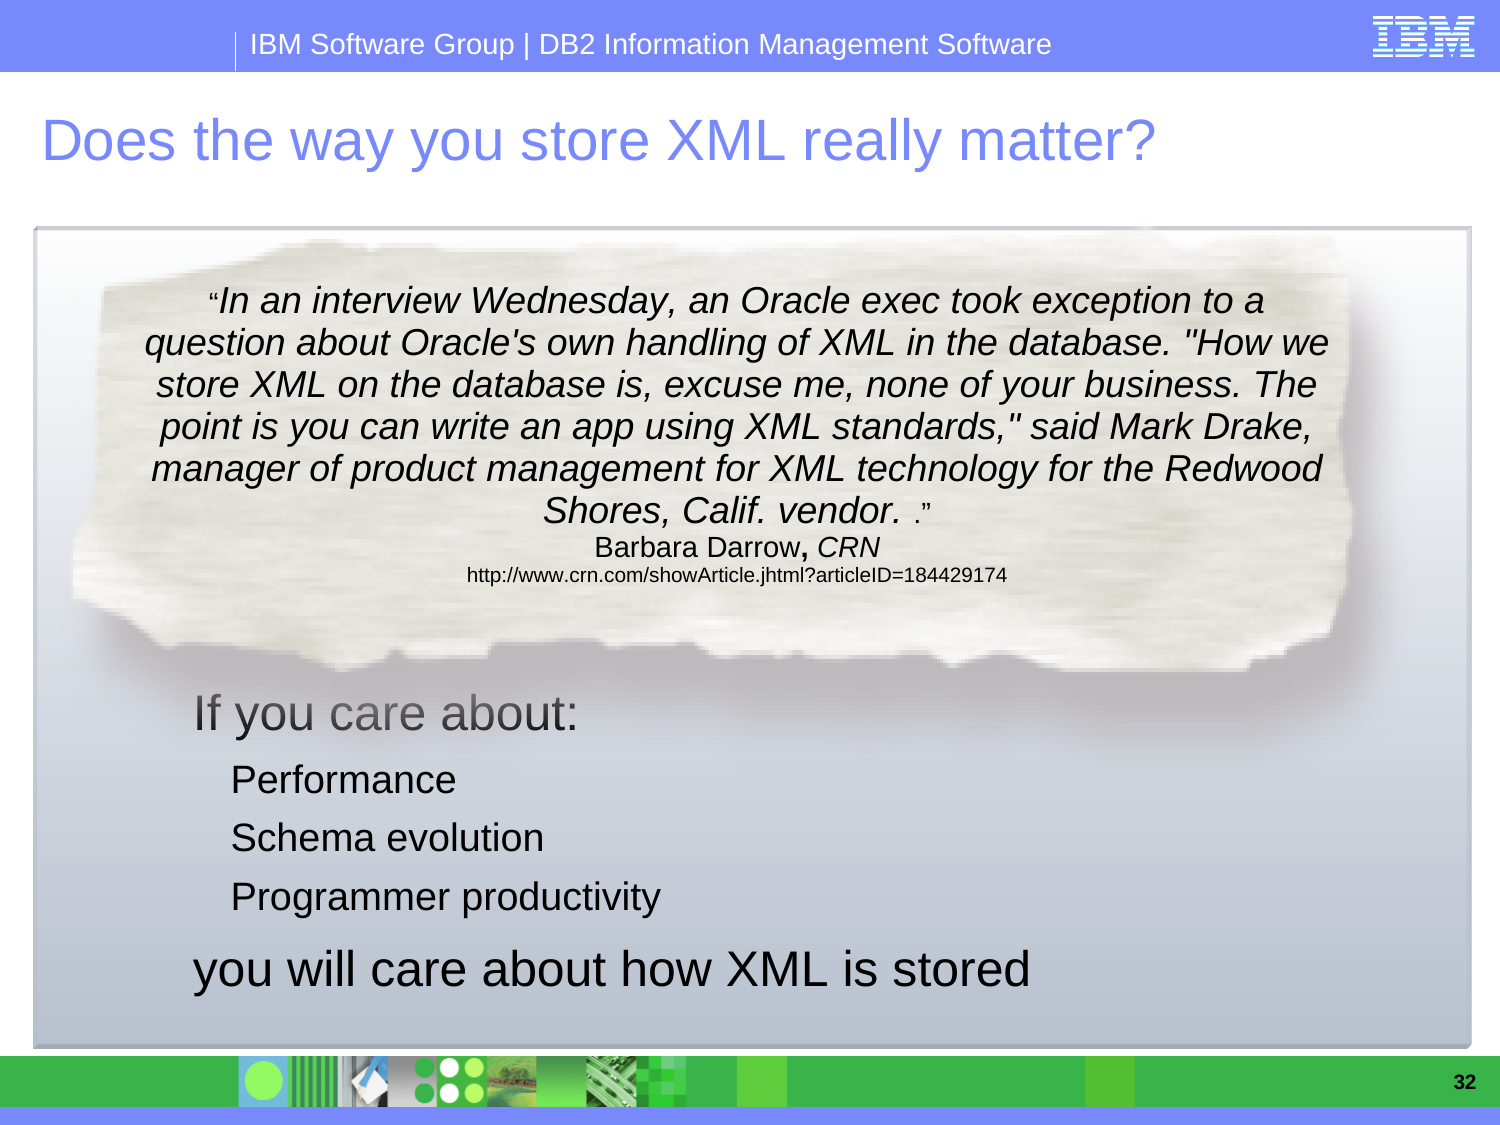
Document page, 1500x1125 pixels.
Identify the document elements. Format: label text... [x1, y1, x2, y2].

title Does the way you store XML really matter? [26, 104, 1416, 183]
text_box “In an interview Wednesday, an Oracle exec took exception to a question about Oracle's own handling of XML in the database. "How we store XML on the database is, excuse me, none of your business. The point is you can write an app using XML standards," said Mark Drake, manager of product management for XML technology for the Redwood Shores, Calif. vendor. .” Barbara Darrow, CRN http://www.crn.com/showArticle.jhtml?articleID=184429174 [120, 271, 1355, 595]
list If you care about: Performance Schema evolution Programmer productivity you will care about how XML is stored [178, 848, 1417, 1040]
picture [40, 184, 1469, 848]
picture [0, 1056, 1500, 1107]
